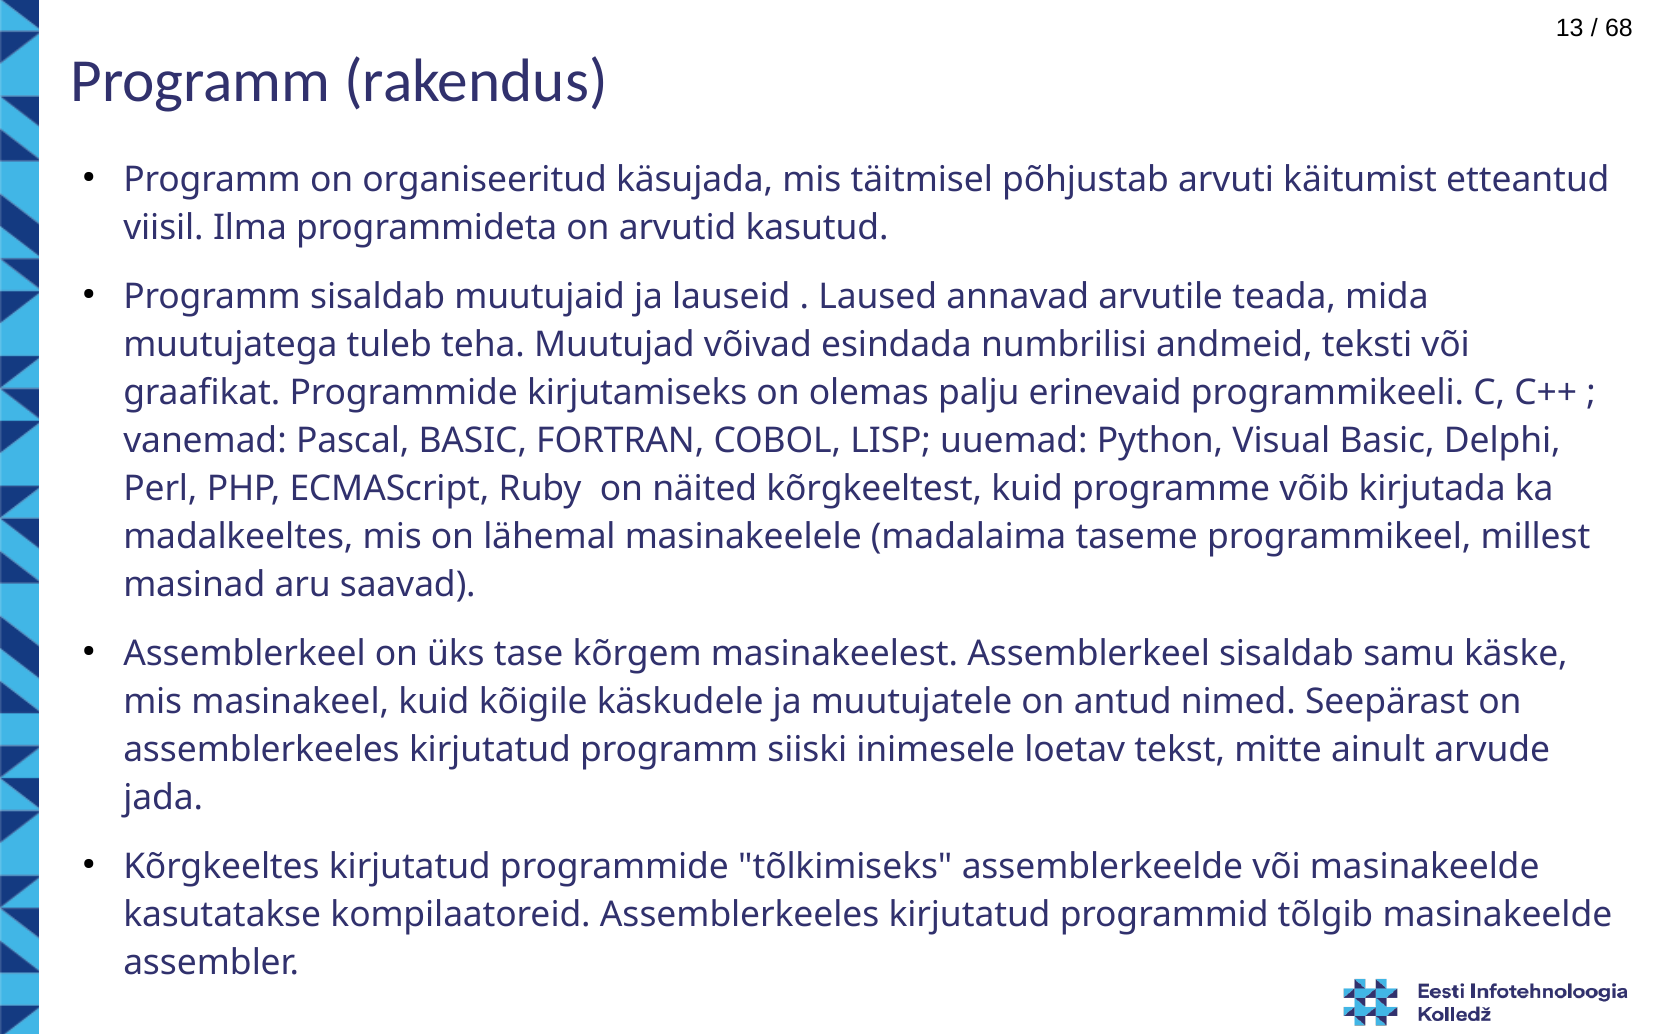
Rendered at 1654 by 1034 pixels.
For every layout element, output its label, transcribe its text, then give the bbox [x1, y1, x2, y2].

title Programm (rakendus) [70, 41, 1630, 130]
list Programm on organiseeritud käsujada, mis täitmisel põhjustab arvuti käitumist etteantud viisil. Ilma programmideta on arvutid kasutud. Programm sisaldab muutujaid ja lauseid . Laused annavad arvutile teada, mida muutujatega tuleb teha. Muutujad võivad esindada numbrilisi andmeid, teksti või graafikat. Programmide kirjutamiseks on olemas palju erinevaid programmikeeli. C, C++ ; vanemad: Pascal, BASIC, FORTRAN, COBOL, LISP; uuemad: Python, Visual Basic, Delphi, Perl, PHP, ECMAScript, Ruby on näited kõrgkeeltest, kuid programme võib kirjutada ka madalkeeltes, mis on lähemal masinakeelele (madalaima taseme programmikeel, millest masinad aru saavad). Assemblerkeel on üks tase kõrgem masinakeelest. Assemblerkeel sisaldab samu käske, mis masinakeel, kuid kõigile käskudele ja muutujatele on antud nimed. Seepärast on assemblerkeeles kirjutatud programm siiski inimesele loetav tekst, mitte ainult arvude jada. Kõrgkeeltes kirjutatud programmide "tõlkimiseks" assemblerkeelde või masinakeelde kasutatakse kompilaatoreid. Assemblerkeeles kirjutatud programmid tõlgib masinakeelde assembler. [68, 153, 1630, 993]
